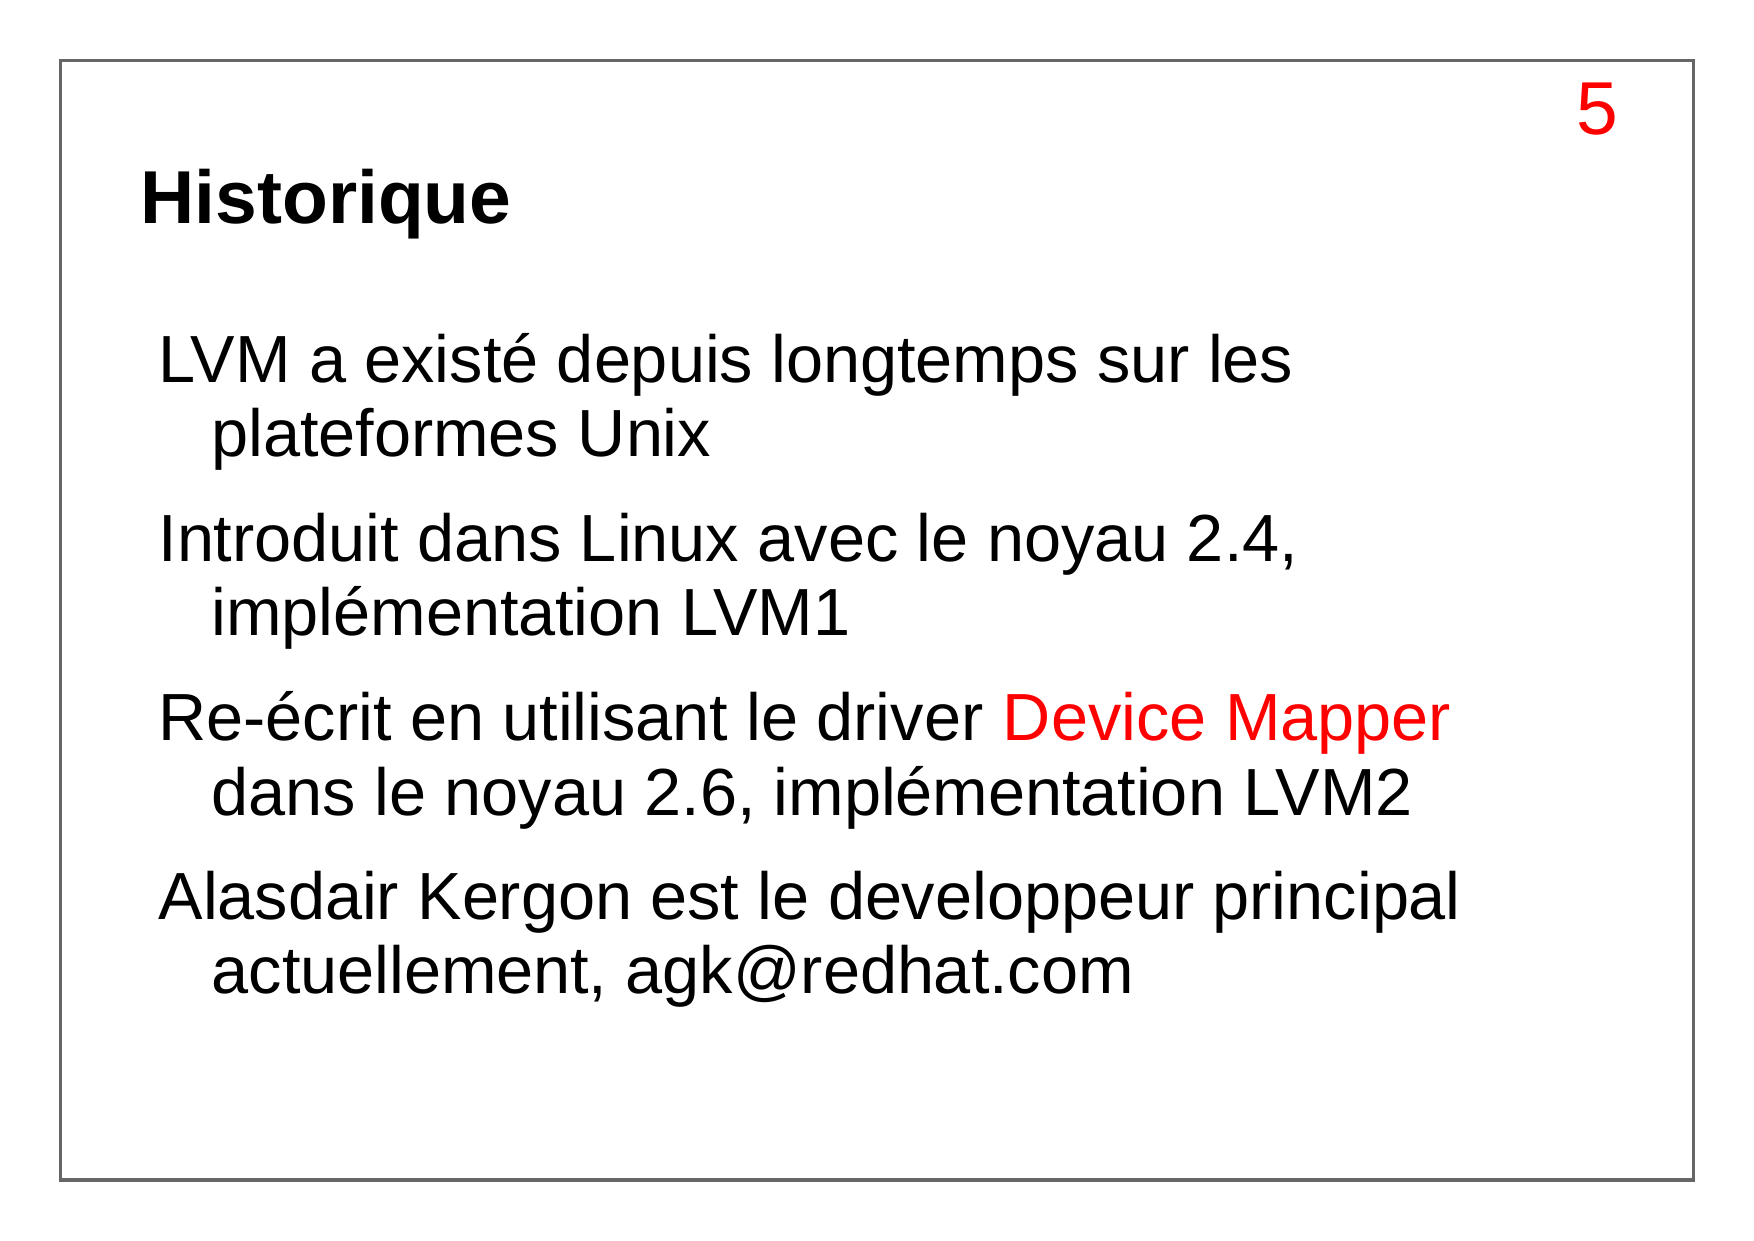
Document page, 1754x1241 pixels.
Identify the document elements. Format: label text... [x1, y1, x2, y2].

title Historique [140, 103, 1614, 292]
list LVM a existé depuis longtemps sur les plateformes Unix Introduit dans Linux avec le noyau 2.4, implémentation LVM1 Re-écrit en utilisant le driver Device Mapper dans le noyau 2.6, implémentation LVM2 Alasdair Kergon est le developpeur principal actuellement, agk@redhat.com [140, 321, 1614, 1063]
